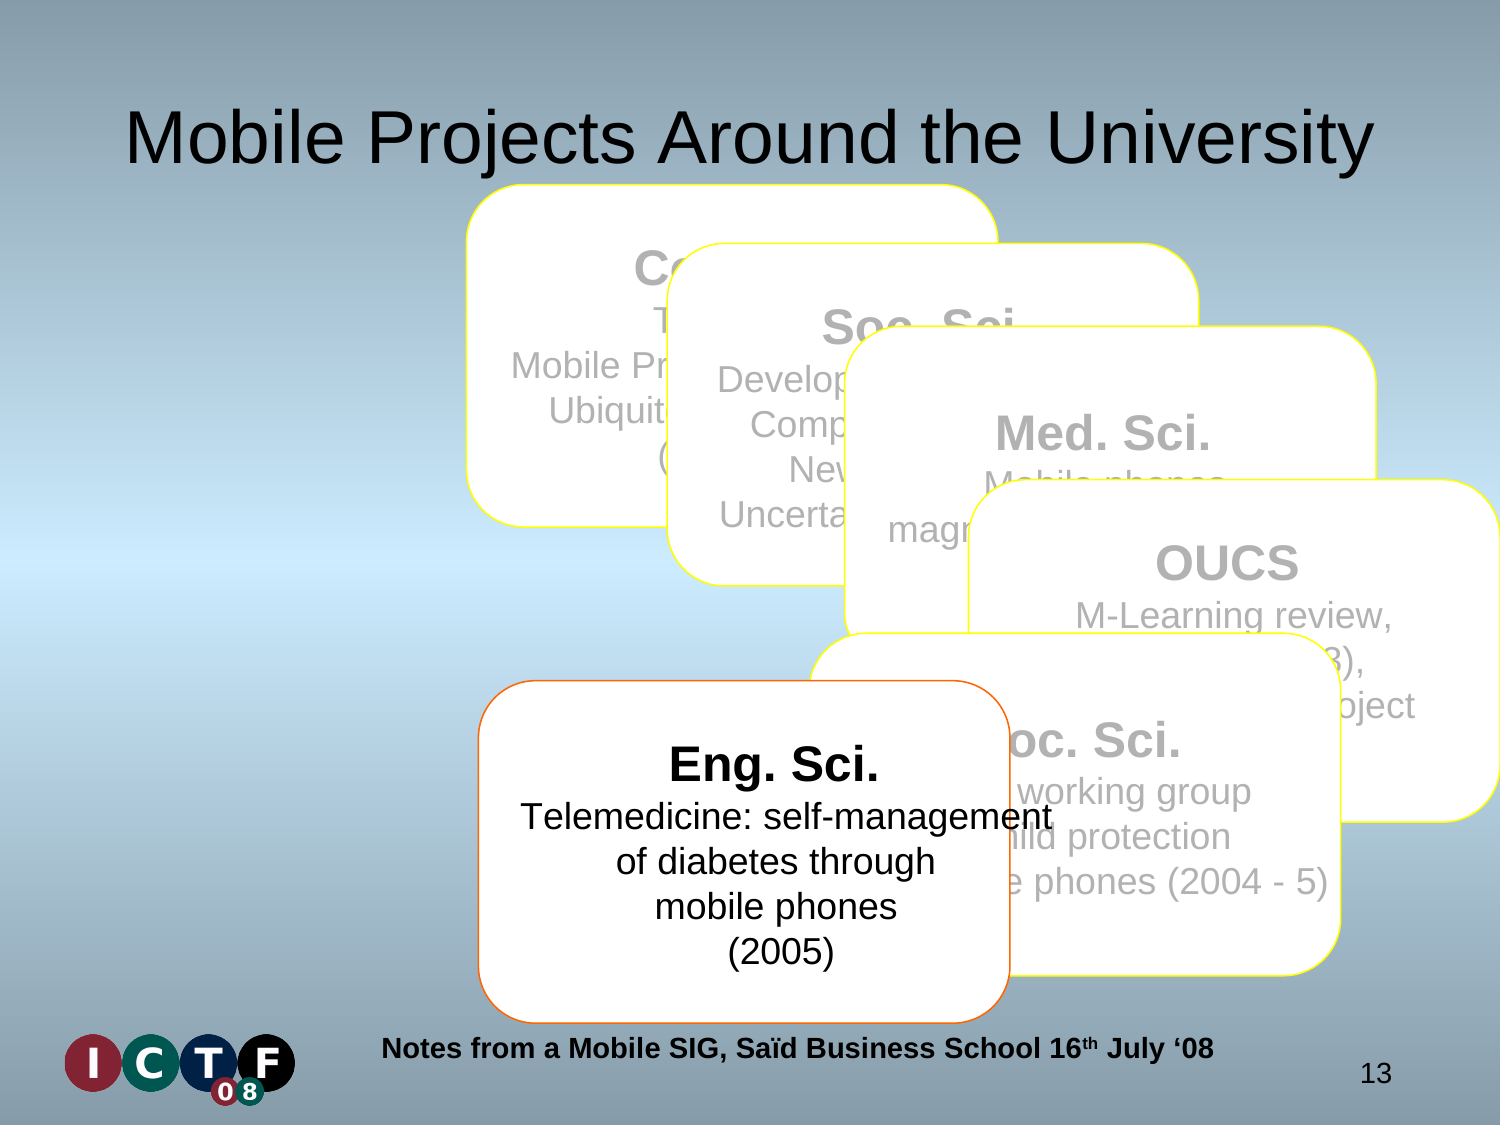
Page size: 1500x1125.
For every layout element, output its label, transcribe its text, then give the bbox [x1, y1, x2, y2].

text_box Med. Sci. Mobile phones, magnetic fields and cancer, (2003, 2006) [844, 326, 1377, 635]
title Mobile Projects Around the University [88, 74, 1412, 201]
text_box OUCS M-Learning review, McLean (2003), JISC RAMBLE Project (2004 – 5) [968, 479, 1500, 823]
text_box Eng. Sci. Telemedicine: self-management of diabetes through mobile phones (2005) [478, 680, 1010, 1024]
picture [64, 1034, 295, 1106]
text_box Soc. Sci. Development of Handheld Computing in the UK: New Technology, Uncertain Uses (1997 - 9) [667, 243, 1199, 586]
text_box Comlab Theory of Mobile Processes (1990s), Ubiquitous Computing (2007 – ) [466, 184, 998, 528]
text_box Soc. Sci. EICN working group on child protection and mobile phones (2004 - 5) [810, 633, 1341, 976]
